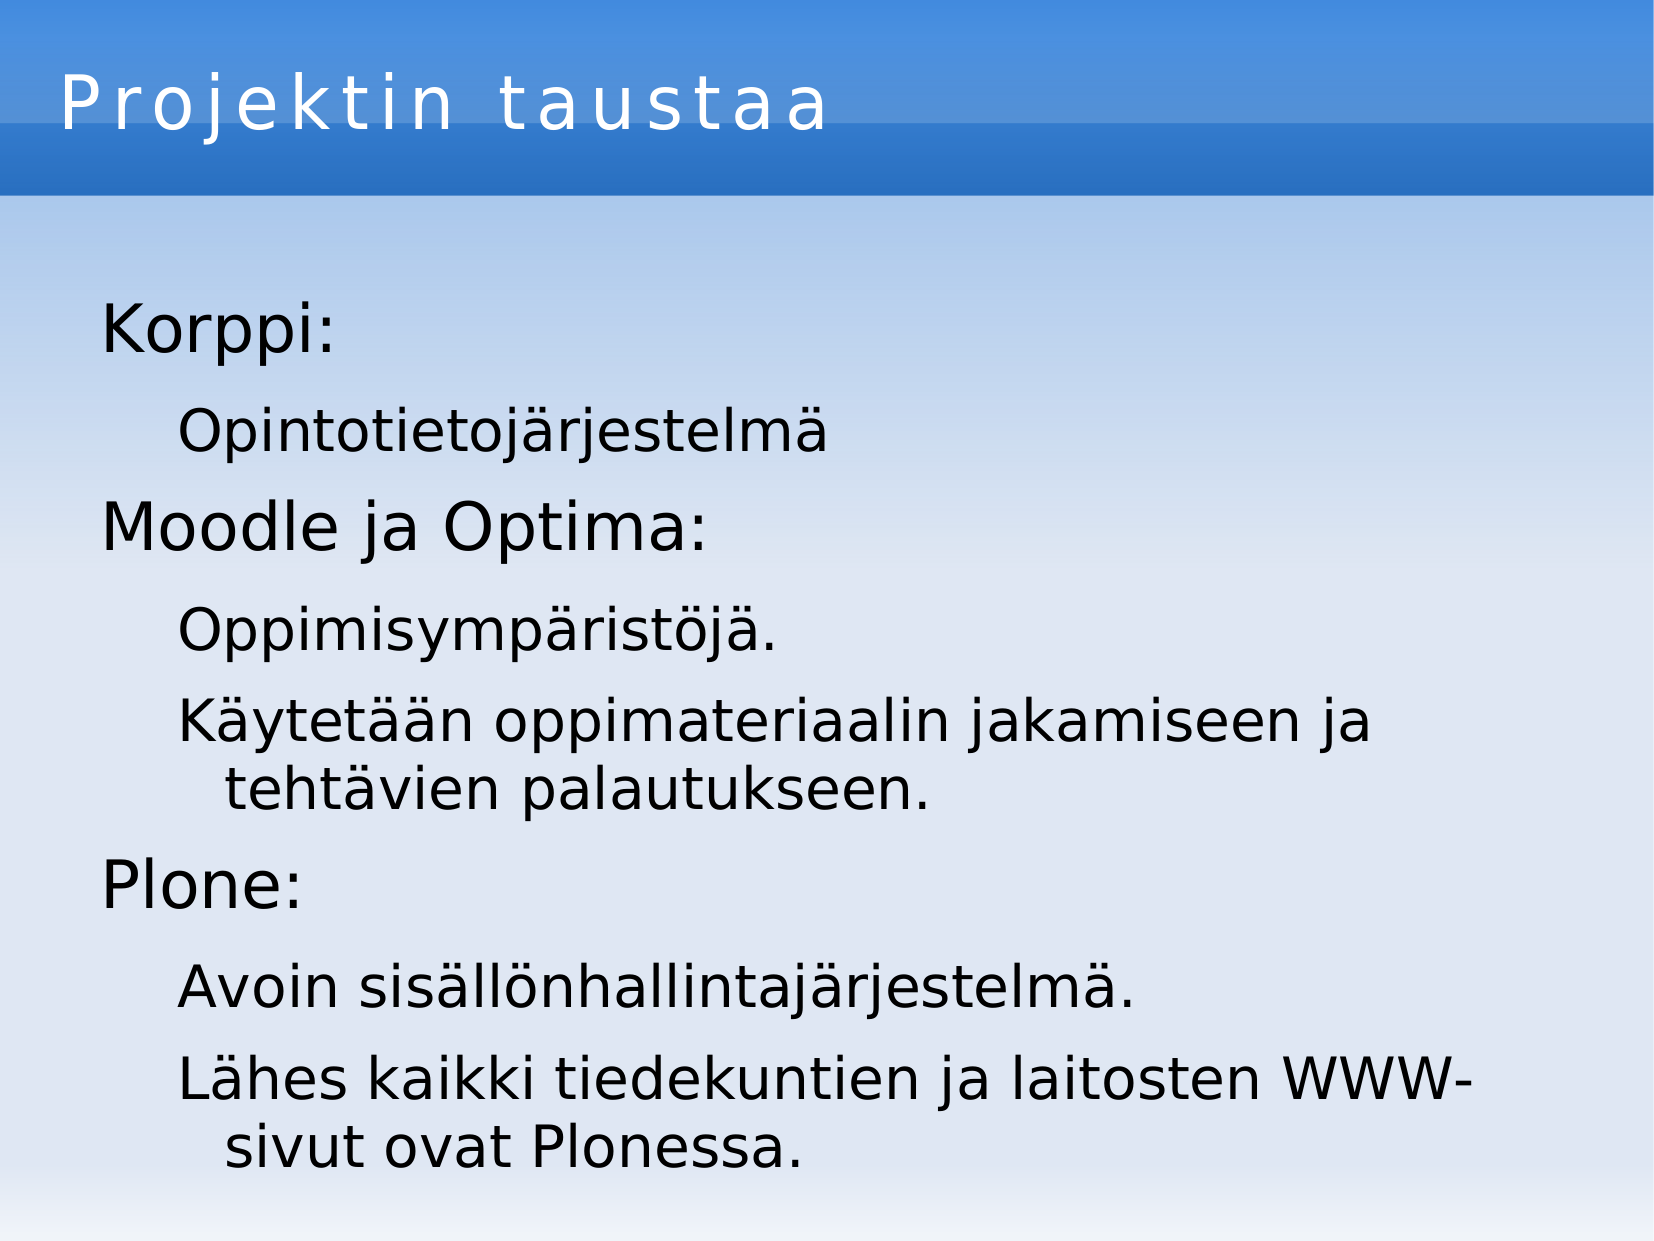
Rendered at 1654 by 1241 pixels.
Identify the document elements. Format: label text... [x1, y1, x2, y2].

list Korppi: Opintotietojärjestelmä Moodle ja Optima: Oppimisympäristöjä. Käytetään oppimateriaalin jakamiseen ja tehtävien palautukseen. Plone: Avoin sisällönhallintajärjestelmä. Lähes kaikki tiedekuntien ja laitosten WWW-sivut ovat Plonessa. [82, 290, 1571, 1181]
title Projektin taustaa [59, 36, 1270, 171]
picture [0, 0, 1654, 1241]
